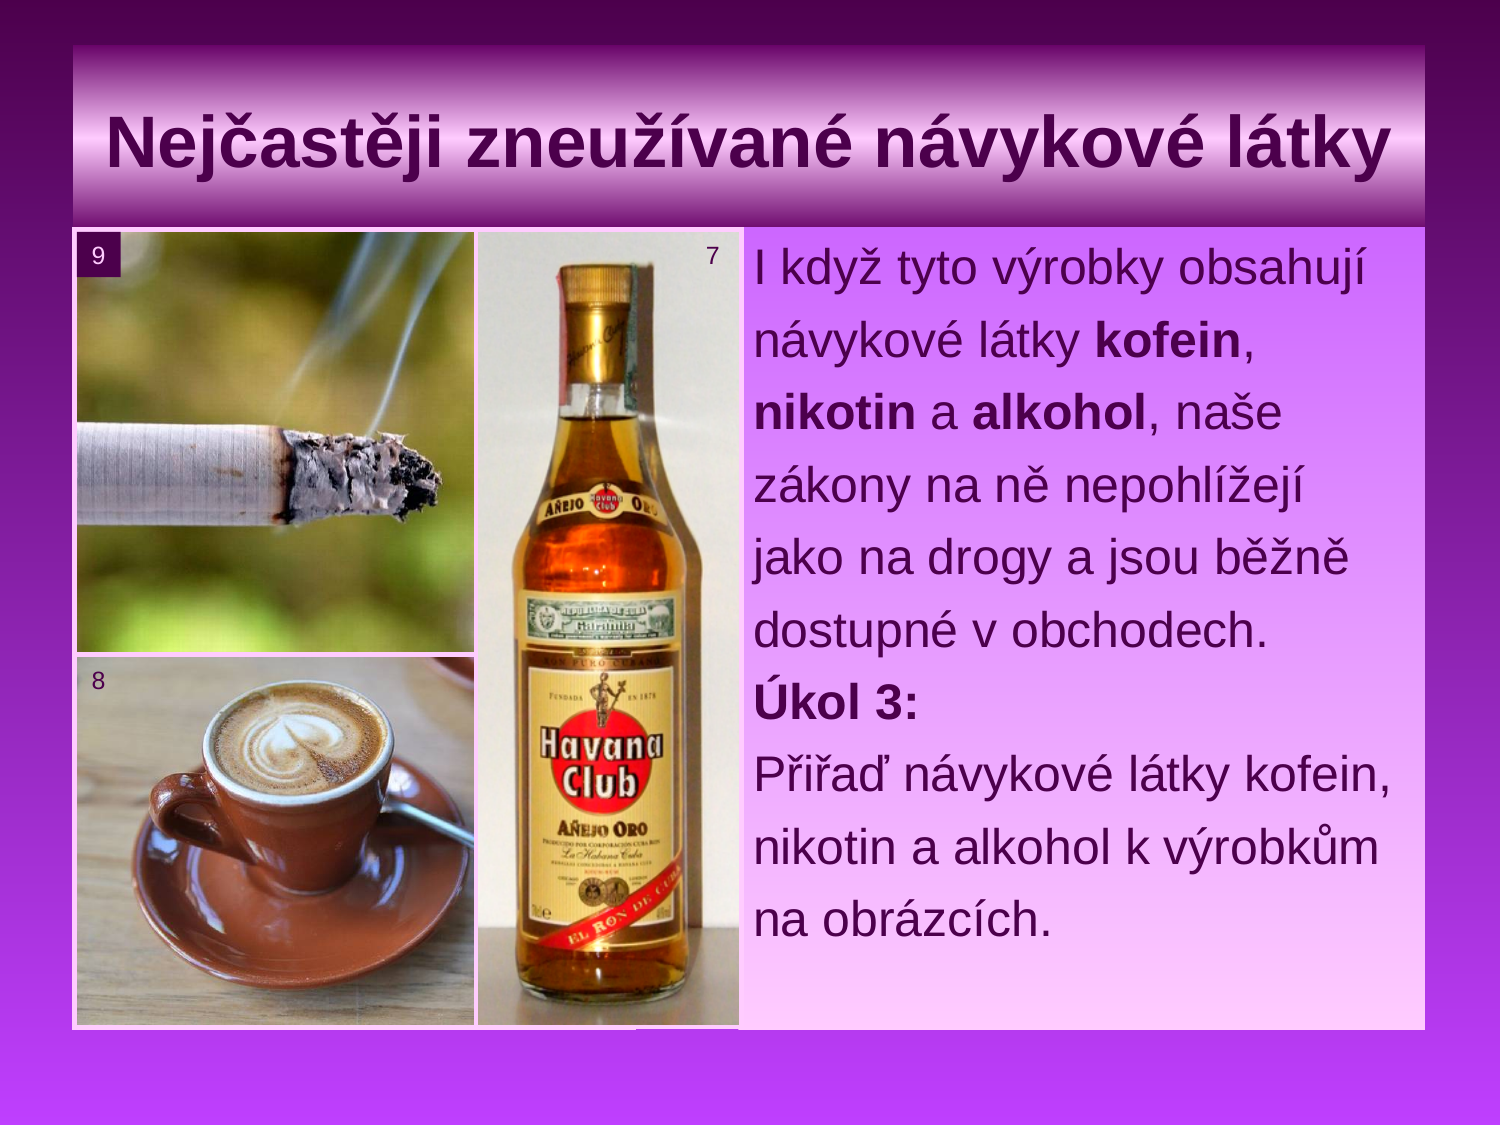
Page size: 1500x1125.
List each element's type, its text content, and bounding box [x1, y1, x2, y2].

title Nejčastěji zneužívané návykové látky [73, 45, 1425, 227]
list I když tyto výrobky obsahují návykové látky kofein, nikotin a alkohol, naše zákony na ně nepohlížejí jako na drogy a jsou běžně dostupné v obchodech. Úkol 3: Přiřaď návykové látky kofein, nikotin a alkohol k výrobkům na obrázcích. [738, 227, 1426, 1030]
text_box 8 [76, 657, 121, 703]
text_box 9 [76, 231, 121, 278]
picture [76, 231, 474, 652]
text_box 7 [691, 231, 735, 278]
picture [76, 657, 474, 1026]
picture [478, 231, 740, 1025]
